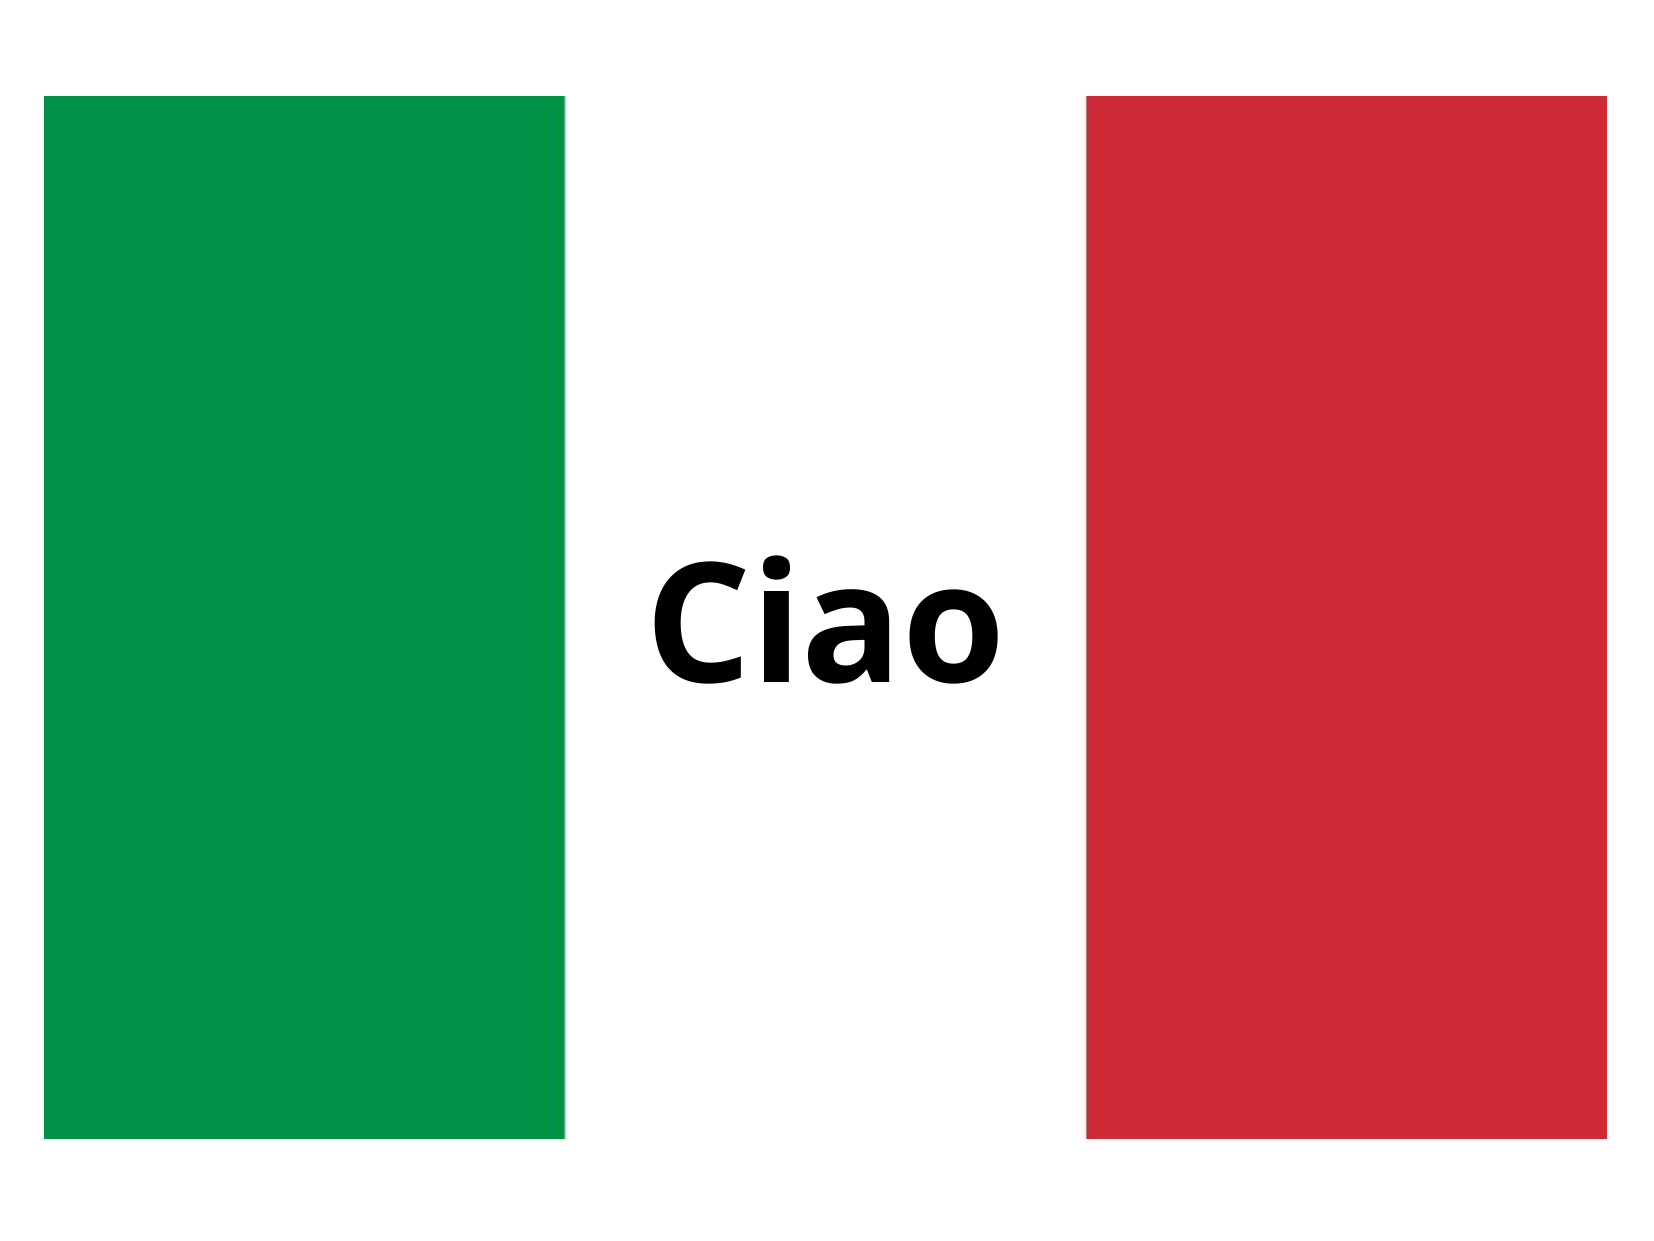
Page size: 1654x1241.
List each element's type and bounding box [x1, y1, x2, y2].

picture [44, 96, 1607, 1140]
